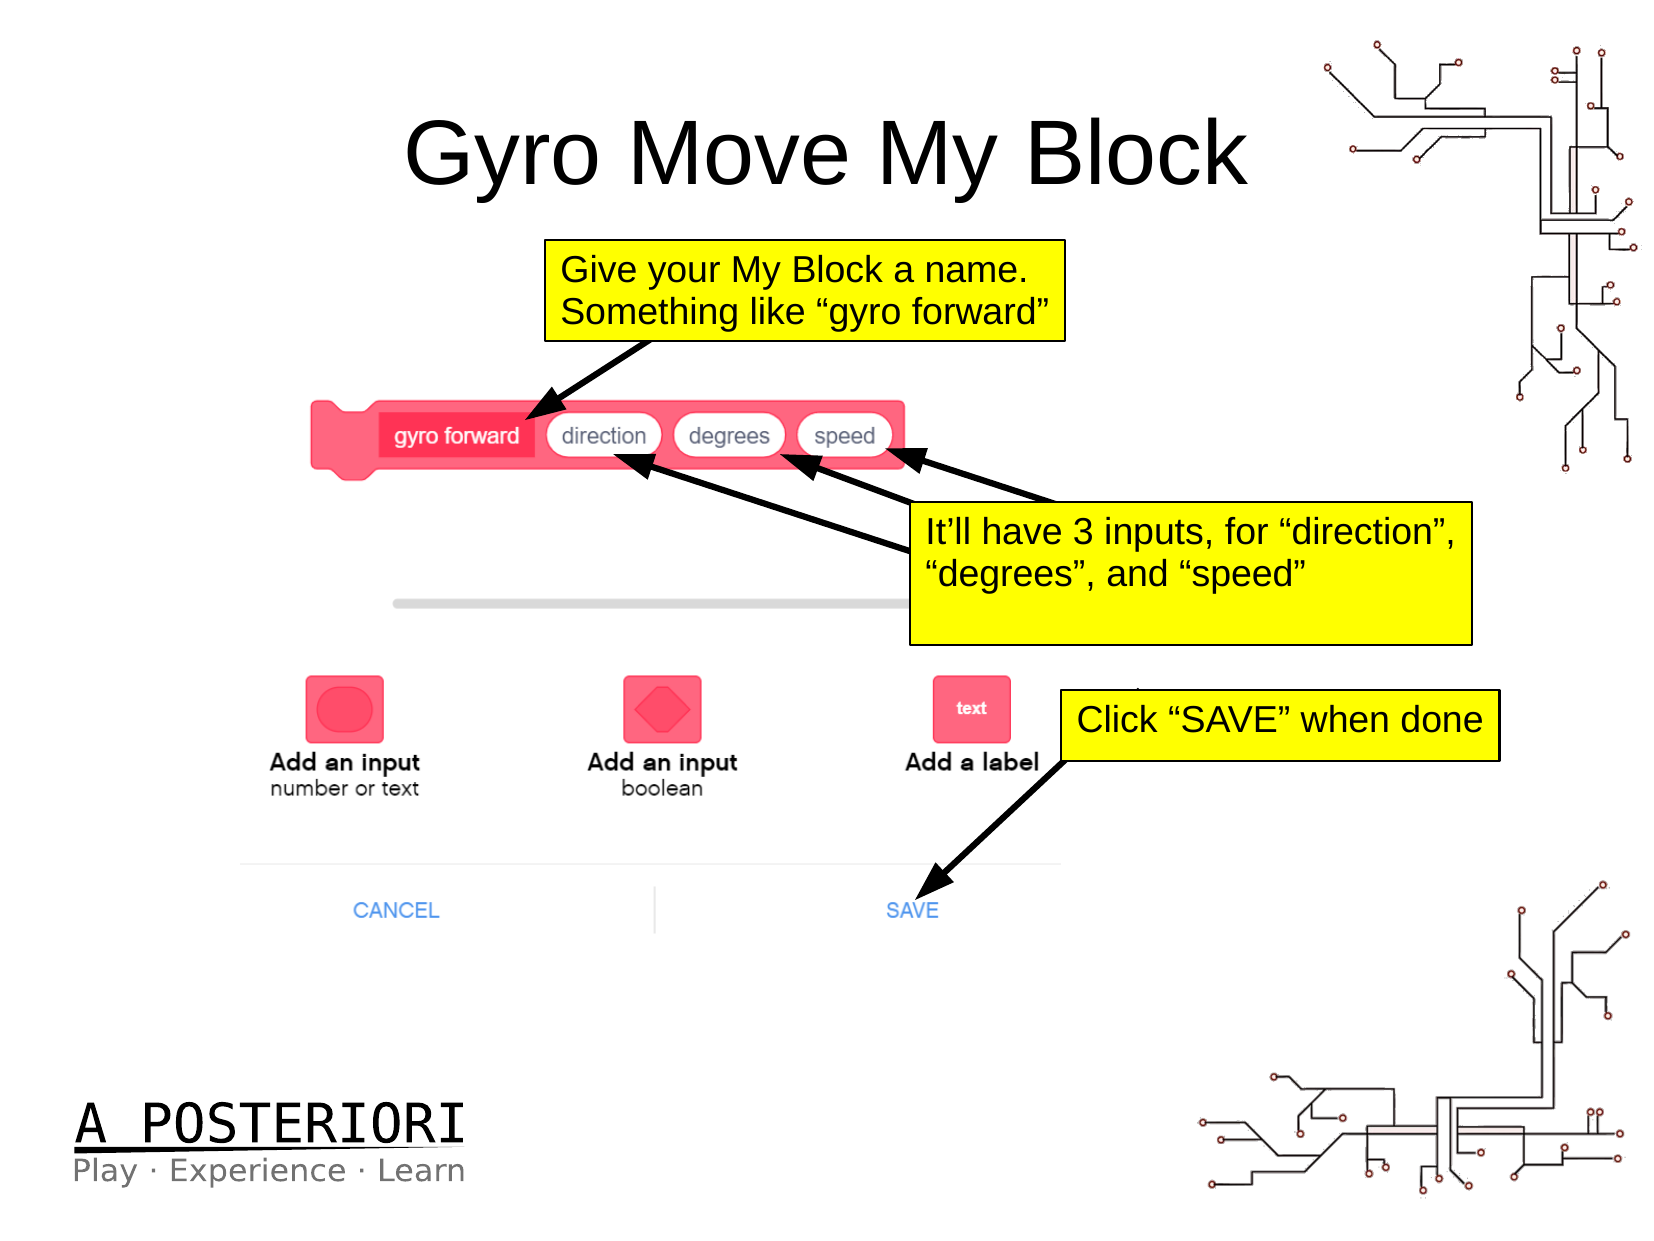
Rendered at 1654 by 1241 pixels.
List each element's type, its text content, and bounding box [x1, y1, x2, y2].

picture [240, 359, 1061, 945]
text_box It’ll have 3 inputs, for “direction”, “degrees”, and “speed” [909, 502, 1472, 646]
text_box Give your My Block a name. Something like “gyro forward” [544, 240, 1066, 341]
text_box Click “SAVE” when done [1060, 690, 1500, 761]
picture [1305, 35, 1643, 495]
picture [1177, 863, 1635, 1200]
title Gyro Move My Block [82, 49, 1571, 257]
